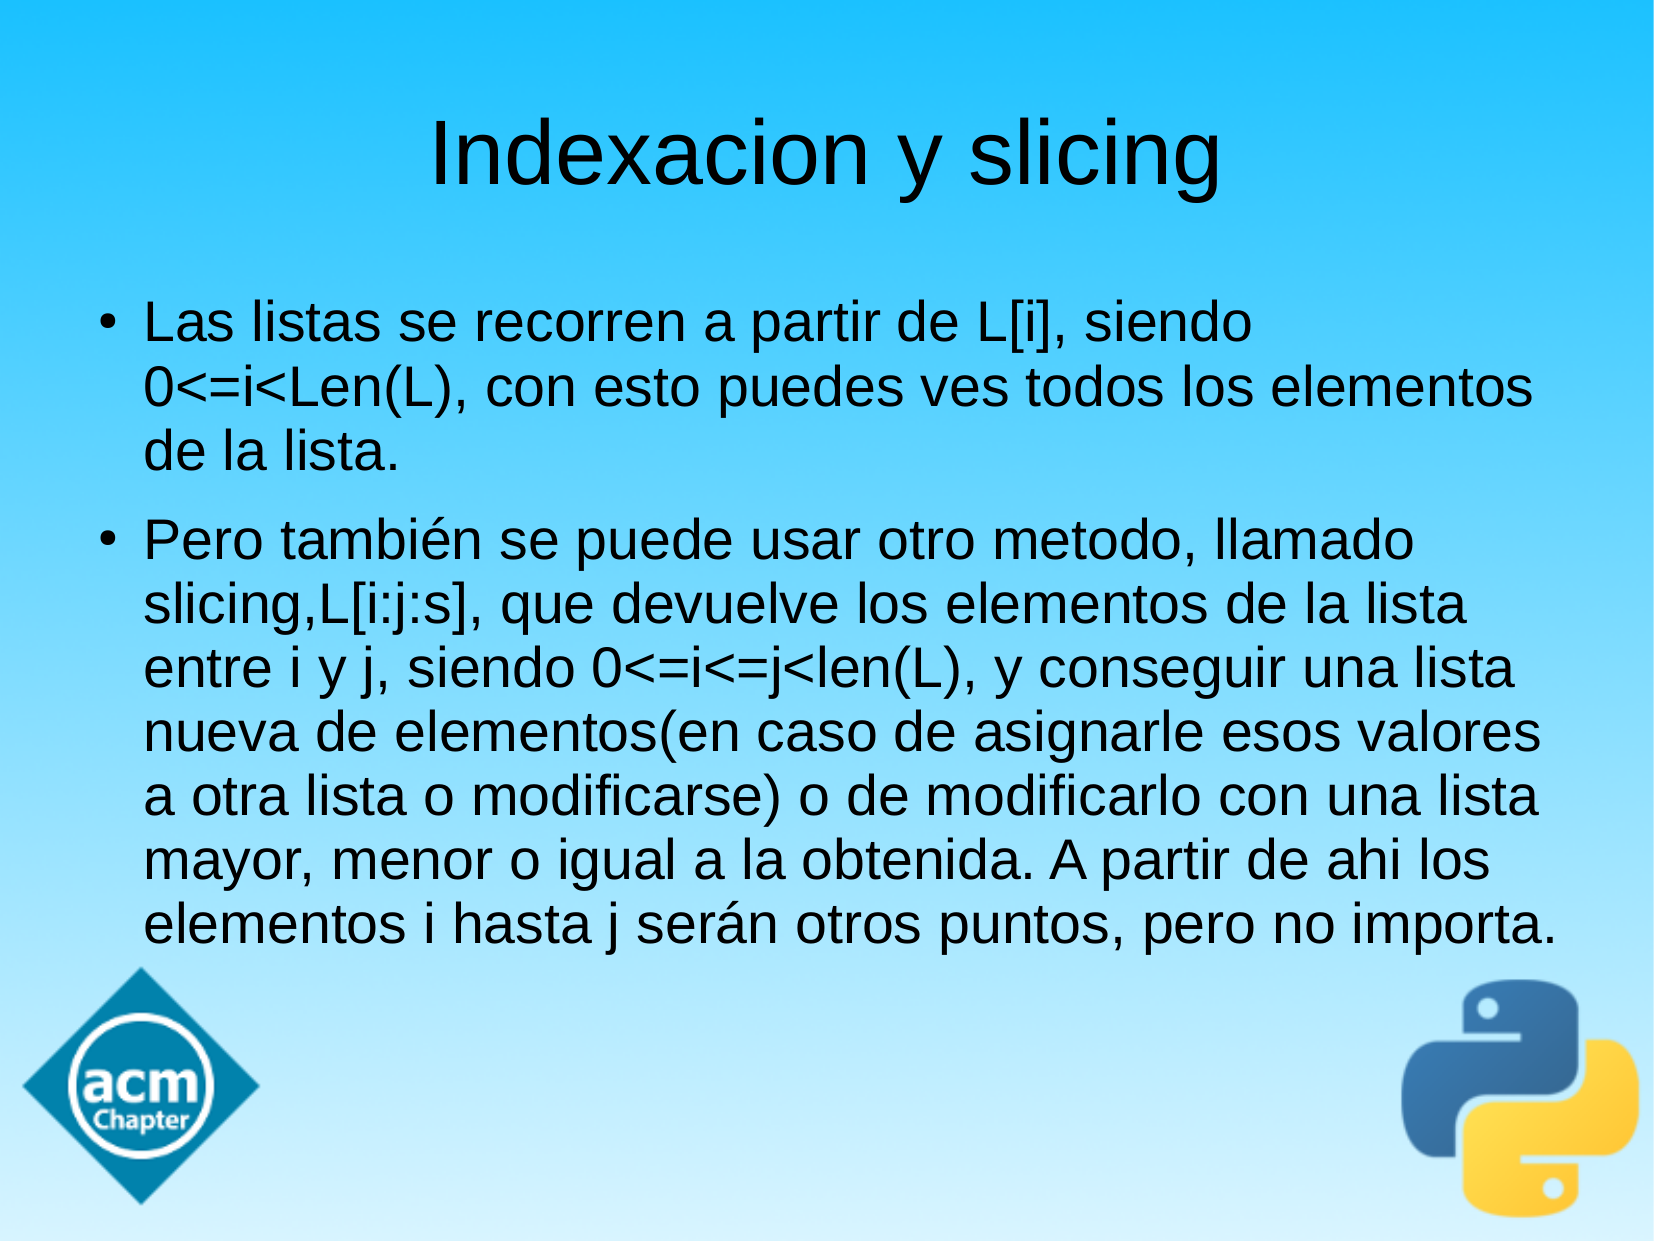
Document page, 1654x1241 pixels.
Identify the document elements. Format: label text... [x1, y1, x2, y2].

picture [0, 0, 1654, 1241]
list Las listas se recorren a partir de L[i], siendo 0<=i<Len(L), con esto puedes ves todos los elementos de la lista. Pero también se puede usar otro metodo, llamado slicing,L[i:j:s], que devuelve los elementos de la lista entre i y j, siendo 0<=i<=j<len(L), y conseguir una lista nueva de elementos(en caso de asignarle esos valores a otra lista o modificarse) o de modificarlo con una lista mayor, menor o igual a la obtenida. A partir de ahi los elementos i hasta j serán otros puntos, pero no importa. [82, 290, 1571, 1010]
title Indexacion y slicing [82, 49, 1571, 257]
